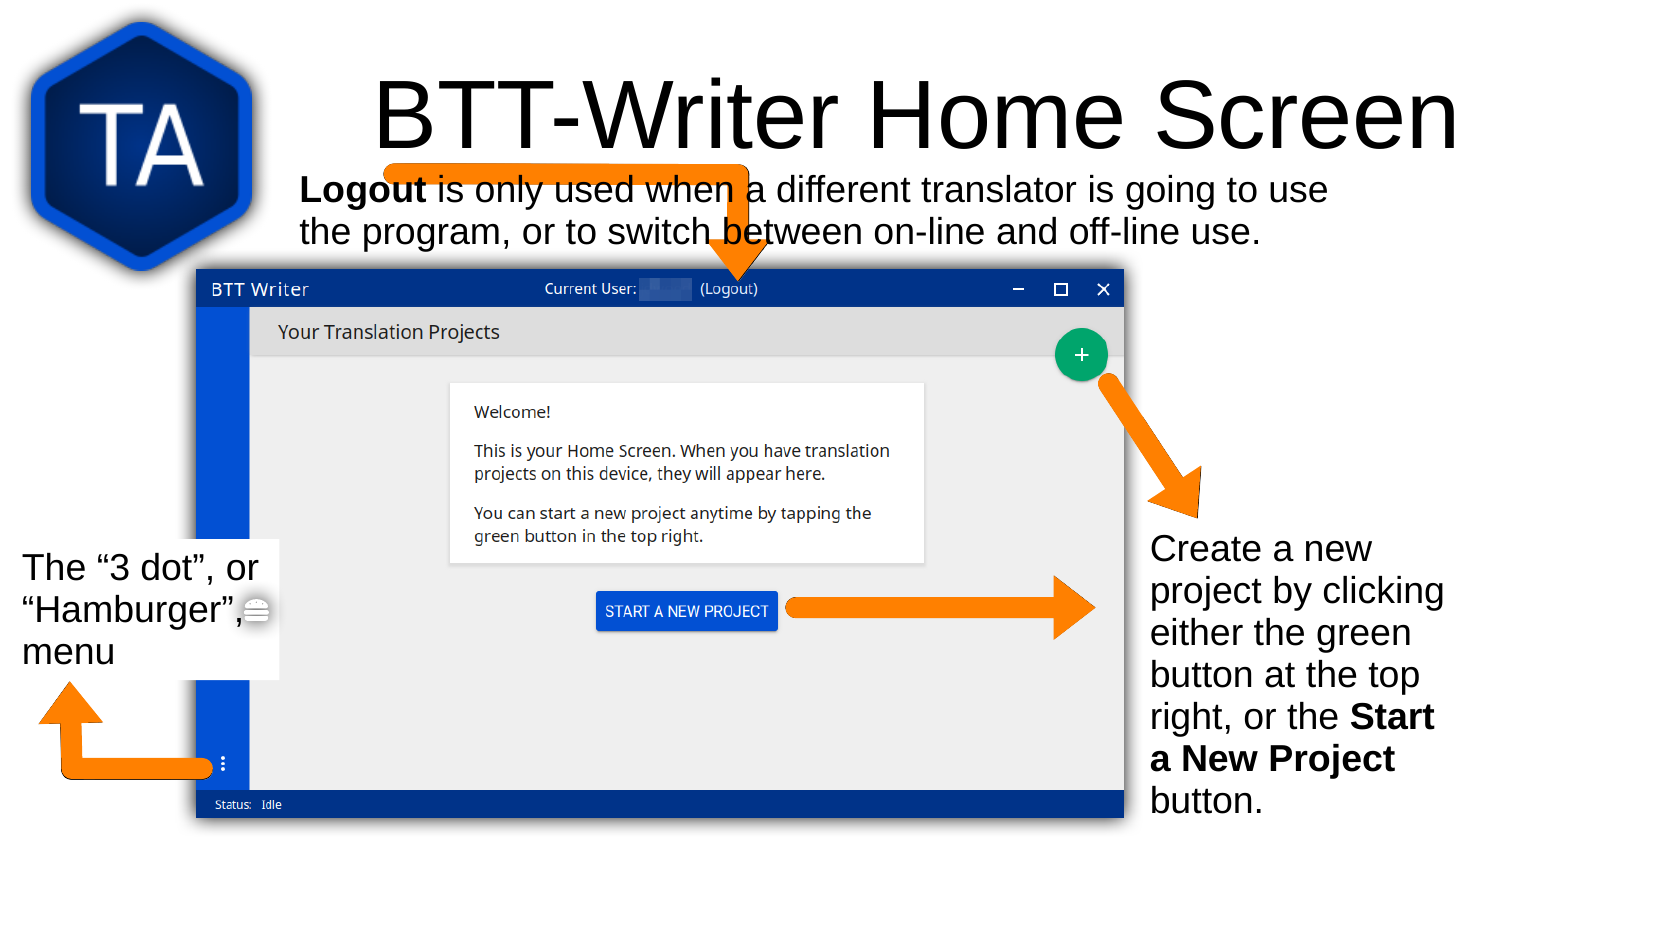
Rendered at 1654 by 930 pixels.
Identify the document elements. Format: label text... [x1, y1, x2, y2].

title BTT-Writer Home Screen [263, 37, 1571, 193]
picture [31, 22, 1124, 818]
text_box Create a new project by clicking either the green button at the top right, or the Start a New Project button. [1135, 519, 1474, 829]
text_box Logout is only used when a different translator is going to use the program, or to switch between on-line and off-line use. [284, 161, 1360, 262]
picture [243, 596, 270, 624]
text_box The “3 dot”, or “Hamburger”, menu [7, 539, 280, 681]
